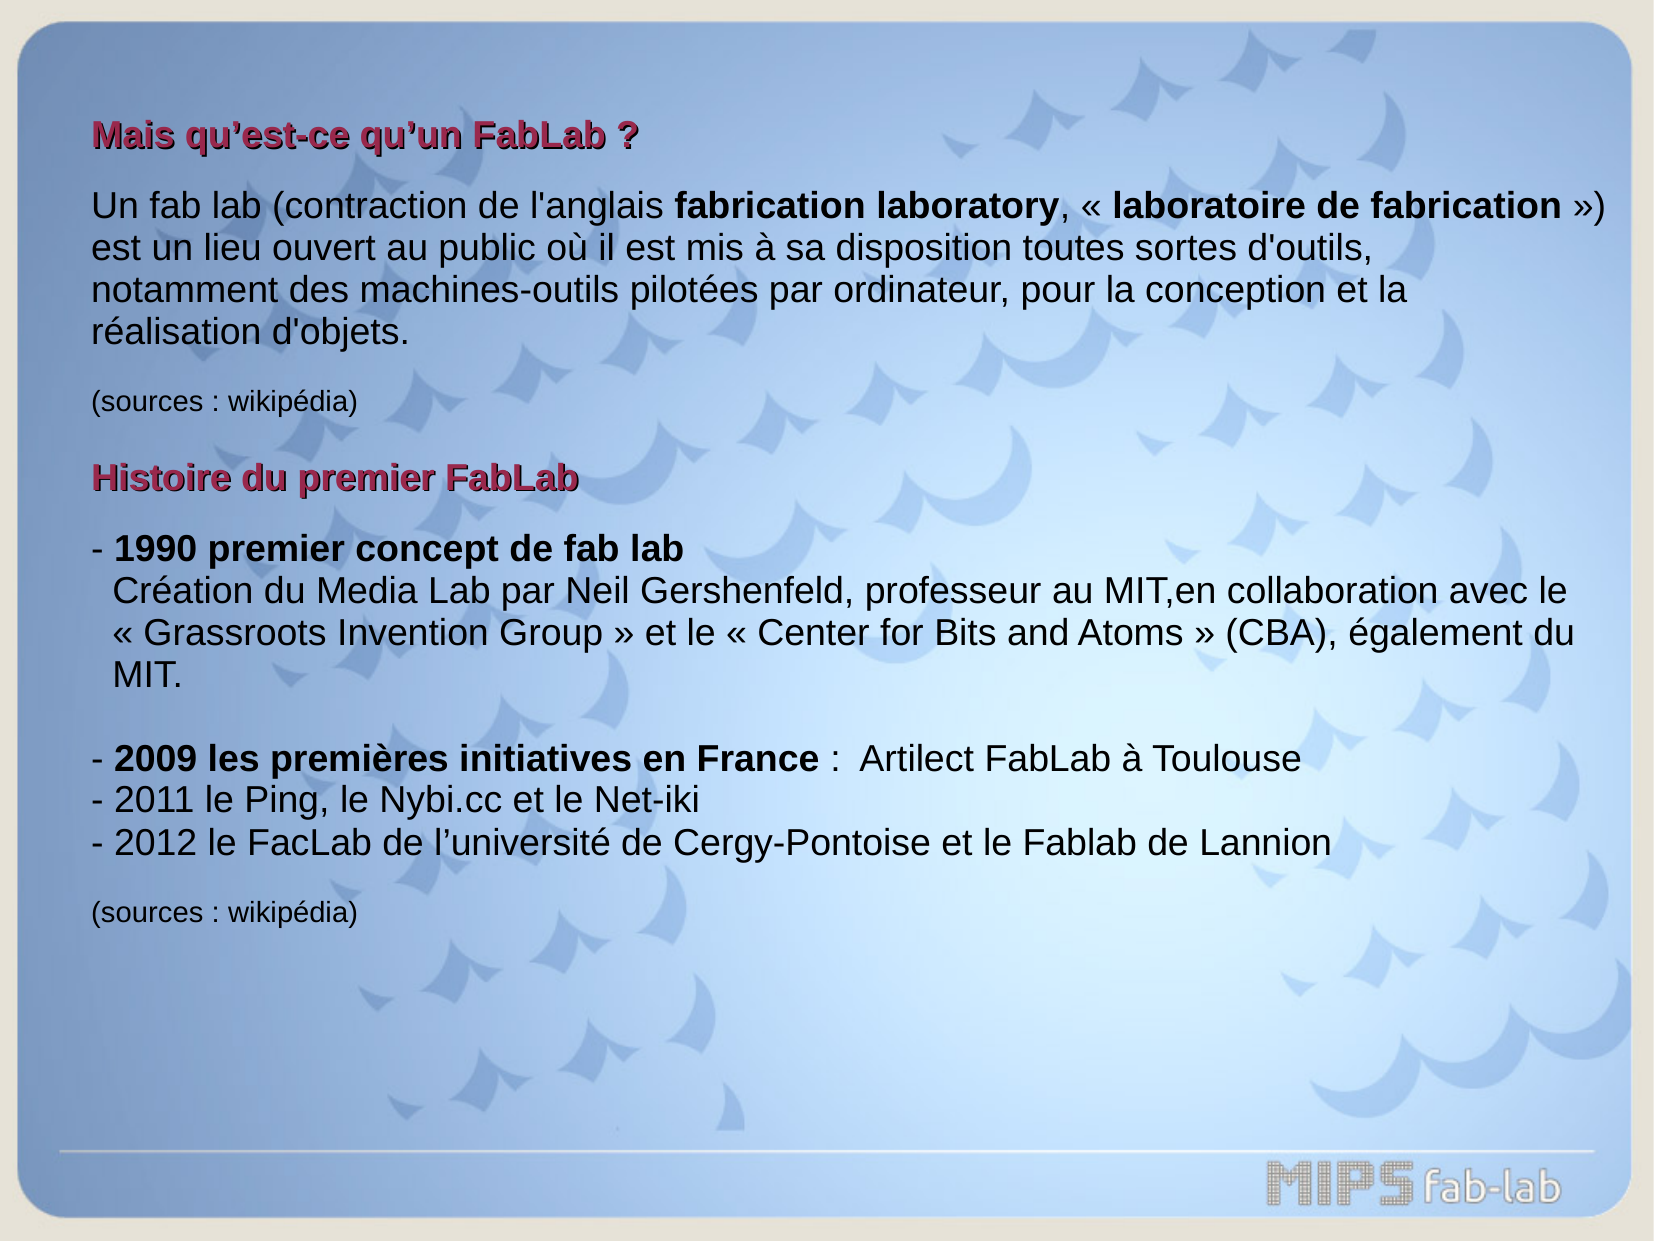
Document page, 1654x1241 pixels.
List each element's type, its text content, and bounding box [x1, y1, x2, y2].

picture [0, 0, 1654, 1241]
text_box Un fab lab (contraction de l'anglais fabrication laboratory, « laboratoire de fabrication ») est un lieu ouvert au public où il est mis à sa disposition toutes sortes d'outils, notamment des machines-outils pilotées par ordinateur, pour la conception et la réalisation d'objets. (sources : wikipédia) [76, 177, 1619, 427]
text_box Mais qu’est-ce qu’un FabLab ? [76, 106, 655, 165]
text_box - 1990 premier concept de fab lab Création du Media Lab par Neil Gershenfeld, professeur au MIT,en collaboration avec le « Grassroots Invention Group » et le « Center for Bits and Atoms » (CBA), également du MIT. - 2009 les premières initiatives en France : Artilect FabLab à Toulouse - 2011 le Ping, le Nybi.cc et le Net-iki - 2012 le FacLab de l’université de Cergy-Pontoise et le Fablab de Lannion (sources : wikipédia) [76, 519, 1594, 939]
text_box Histoire du premier FabLab [76, 448, 594, 519]
